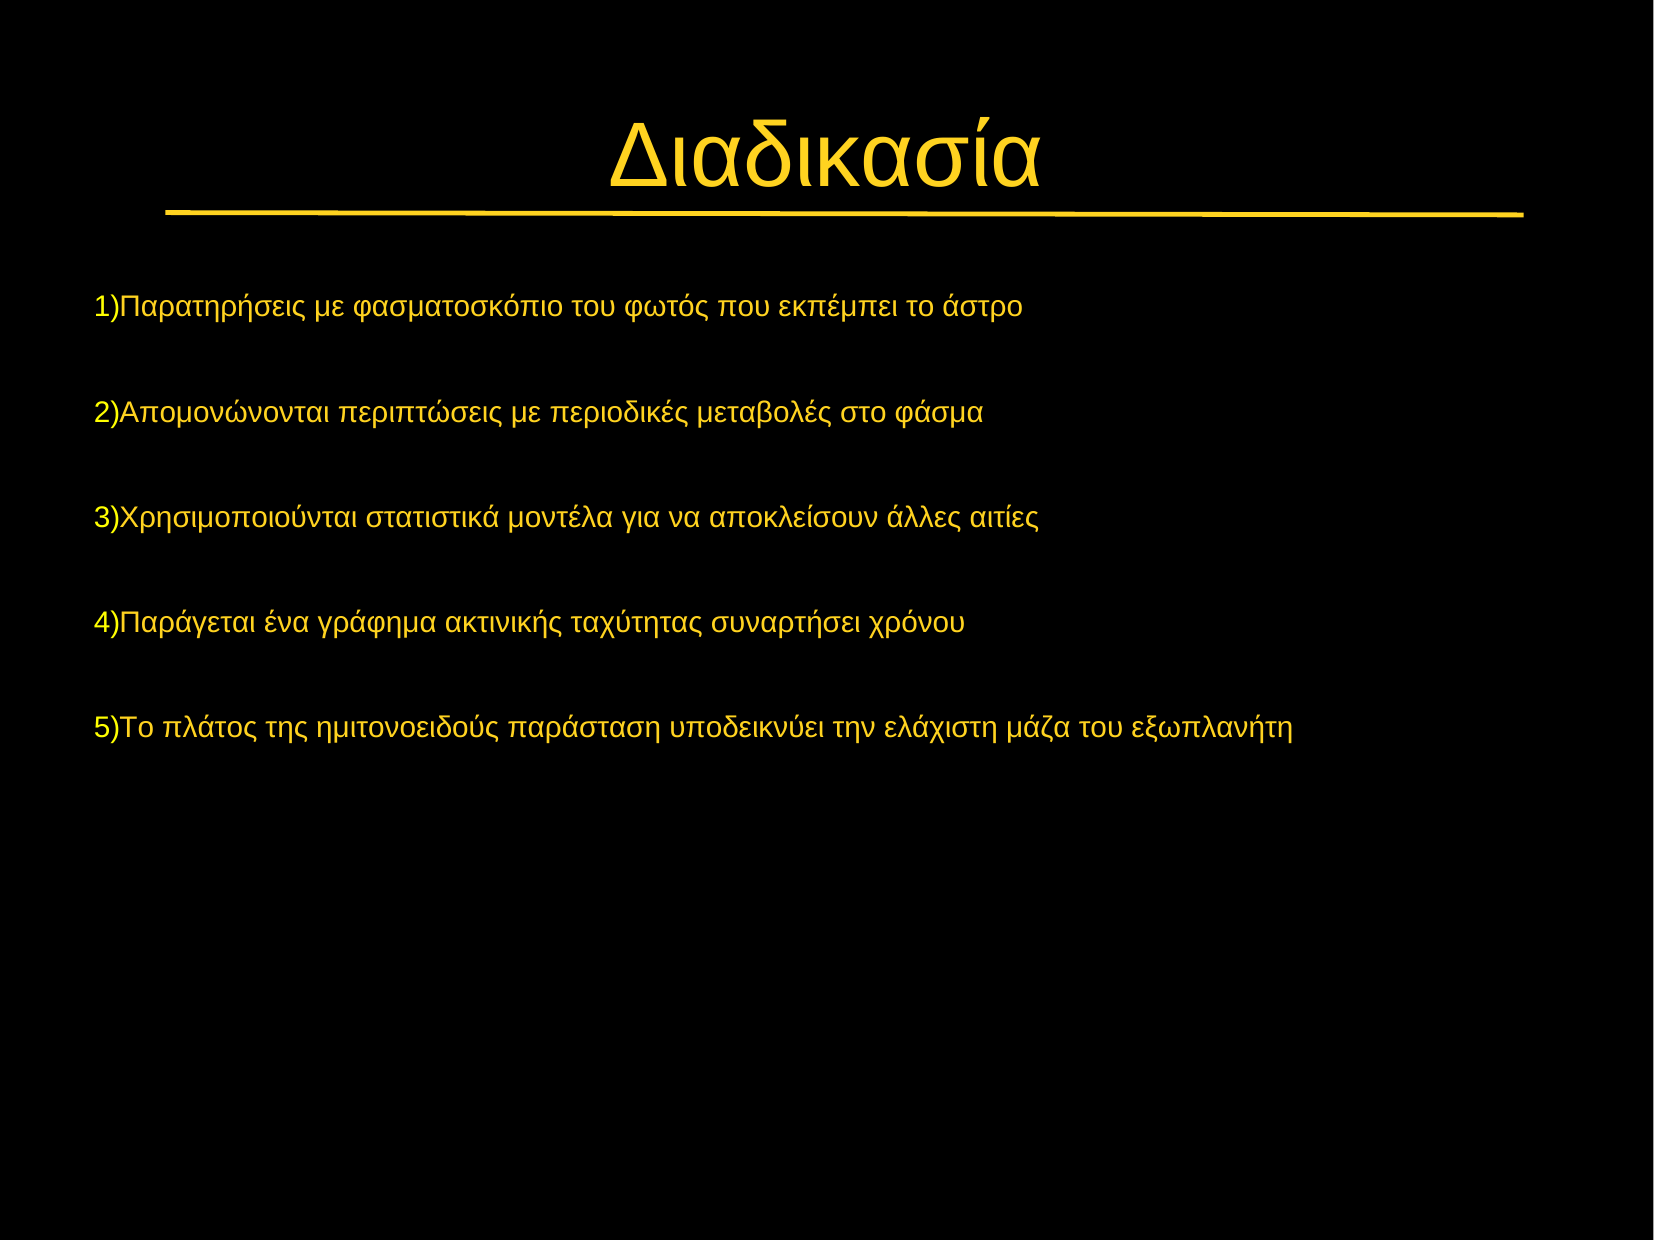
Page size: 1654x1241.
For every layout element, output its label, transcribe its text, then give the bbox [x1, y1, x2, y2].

title Διαδικασία [82, 49, 1571, 257]
list Παρατηρήσεις με φασματοσκόπιο του φωτός που εκπέμπει το άστρο Απομονώνονται περιπτώσεις με περιοδικές μεταβολές στο φάσμα Χρησιμοποιούνται στατιστικά μοντέλα για να αποκλείσουν άλλες αιτίες Παράγεται ένα γράφημα ακτινικής ταχύτητας συναρτήσει χρόνου Το πλάτος της ημιτονοειδούς παράσταση υποδεικνύει την ελάχιστη μάζα του εξωπλανήτη [82, 290, 1571, 744]
